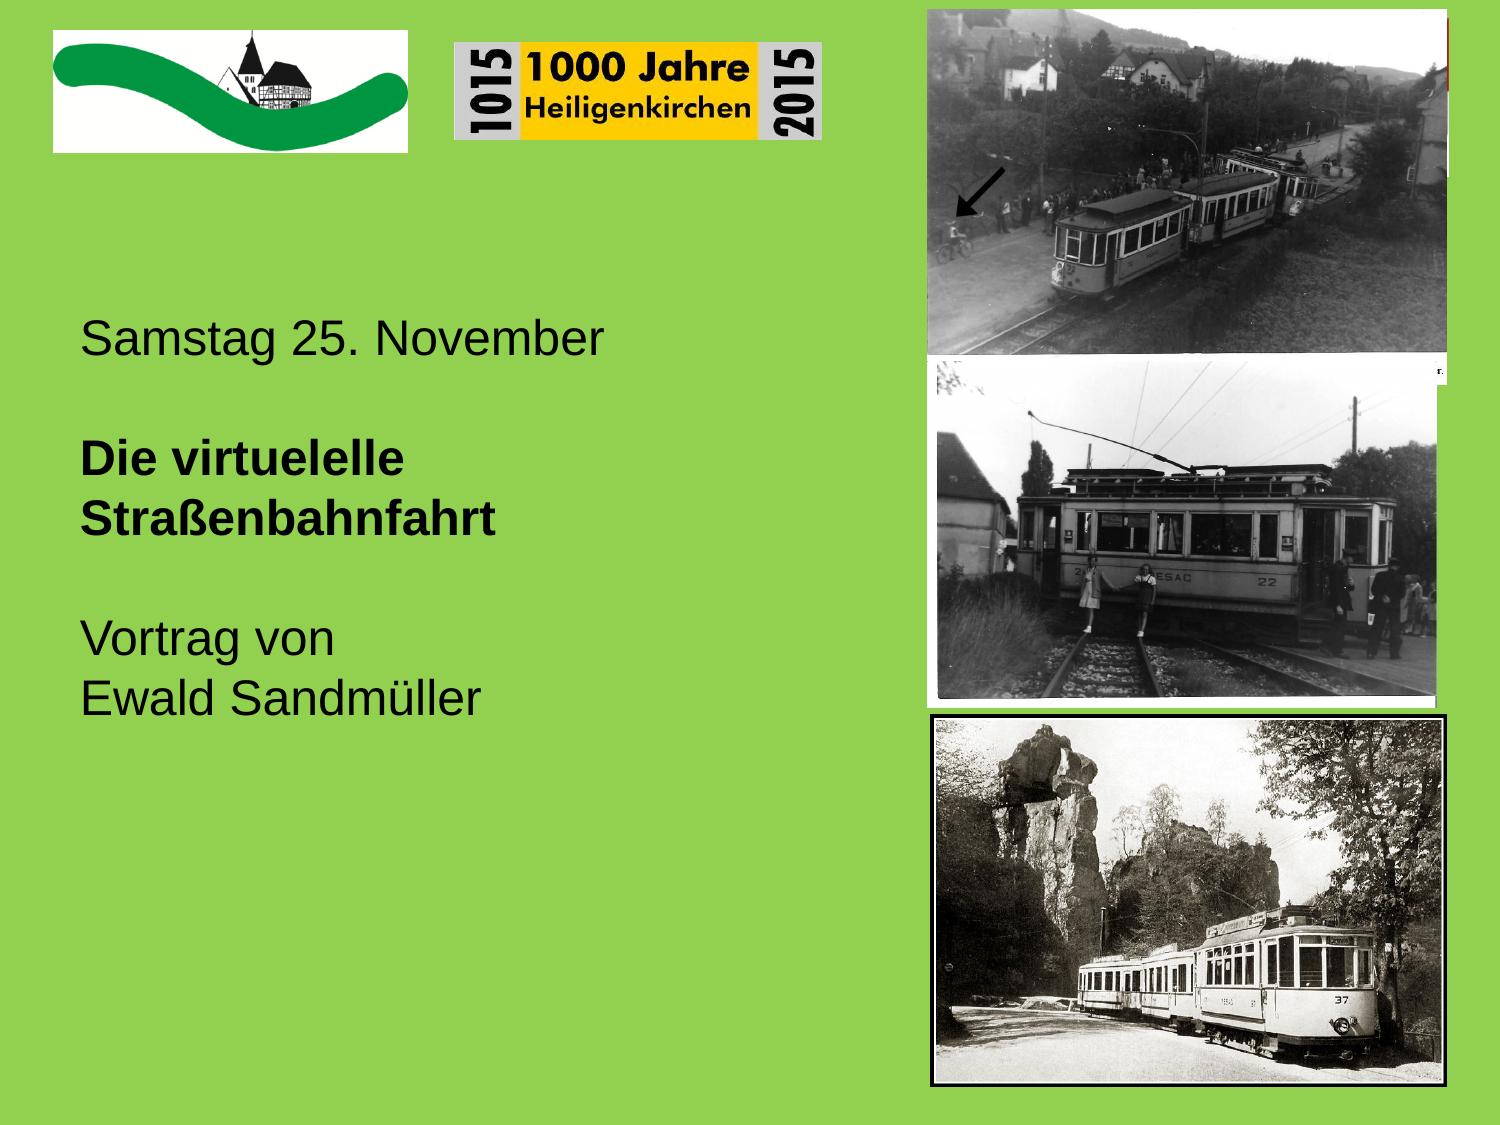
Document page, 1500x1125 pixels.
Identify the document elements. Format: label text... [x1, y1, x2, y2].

text_box Samstag 25. November Die virtuelelle Straßenbahnfahrt Vortrag von Ewald Sandmüller [64, 208, 845, 739]
picture [927, 9, 1449, 708]
picture [930, 714, 1447, 1087]
picture [53, 31, 408, 153]
picture [454, 42, 822, 140]
